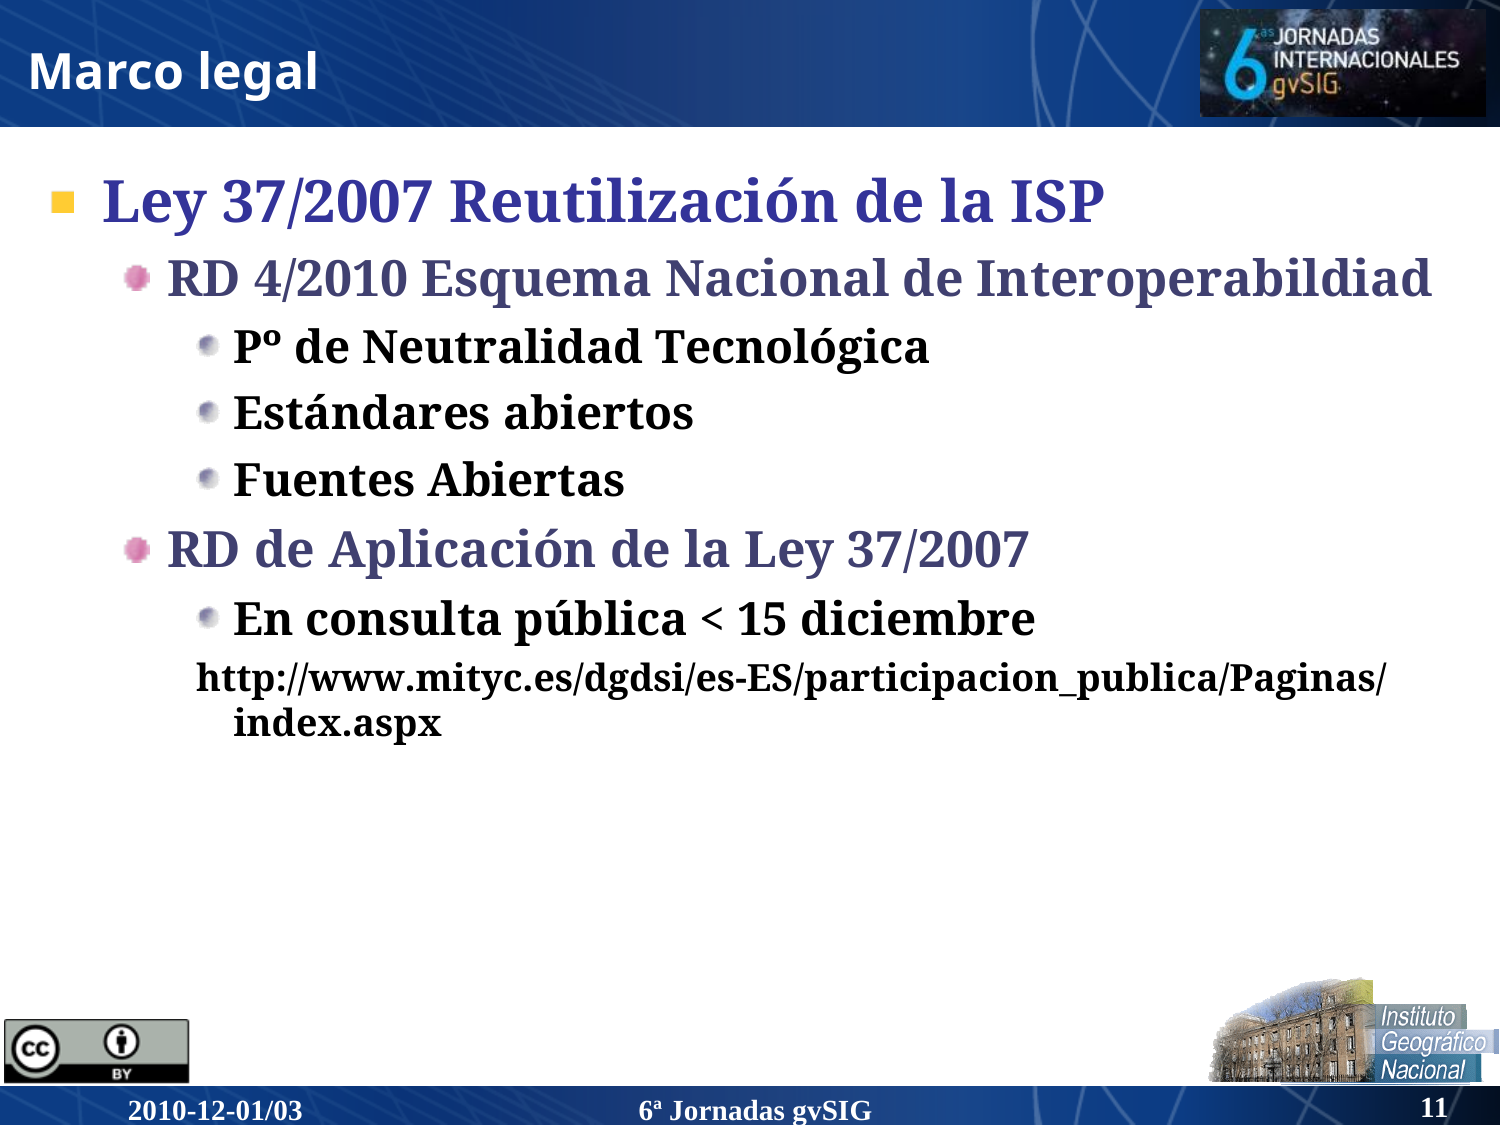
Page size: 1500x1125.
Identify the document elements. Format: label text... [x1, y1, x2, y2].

title Marco legal [0, 31, 1276, 107]
picture [0, 973, 1500, 1125]
list Ley 37/2007 Reutilización de la ISP RD 4/2010 Esquema Nacional de Interoperabildiad Pº de Neutralidad Tecnológica Estándares abiertos Fuentes Abiertas RD de Aplicación de la Ley 37/2007 En consulta pública < 15 diciembre http://www.mityc.es/dgdsi/es-ES/participacion_publica/Paginas/index.aspx [31, 156, 1500, 973]
picture [0, 0, 1500, 127]
